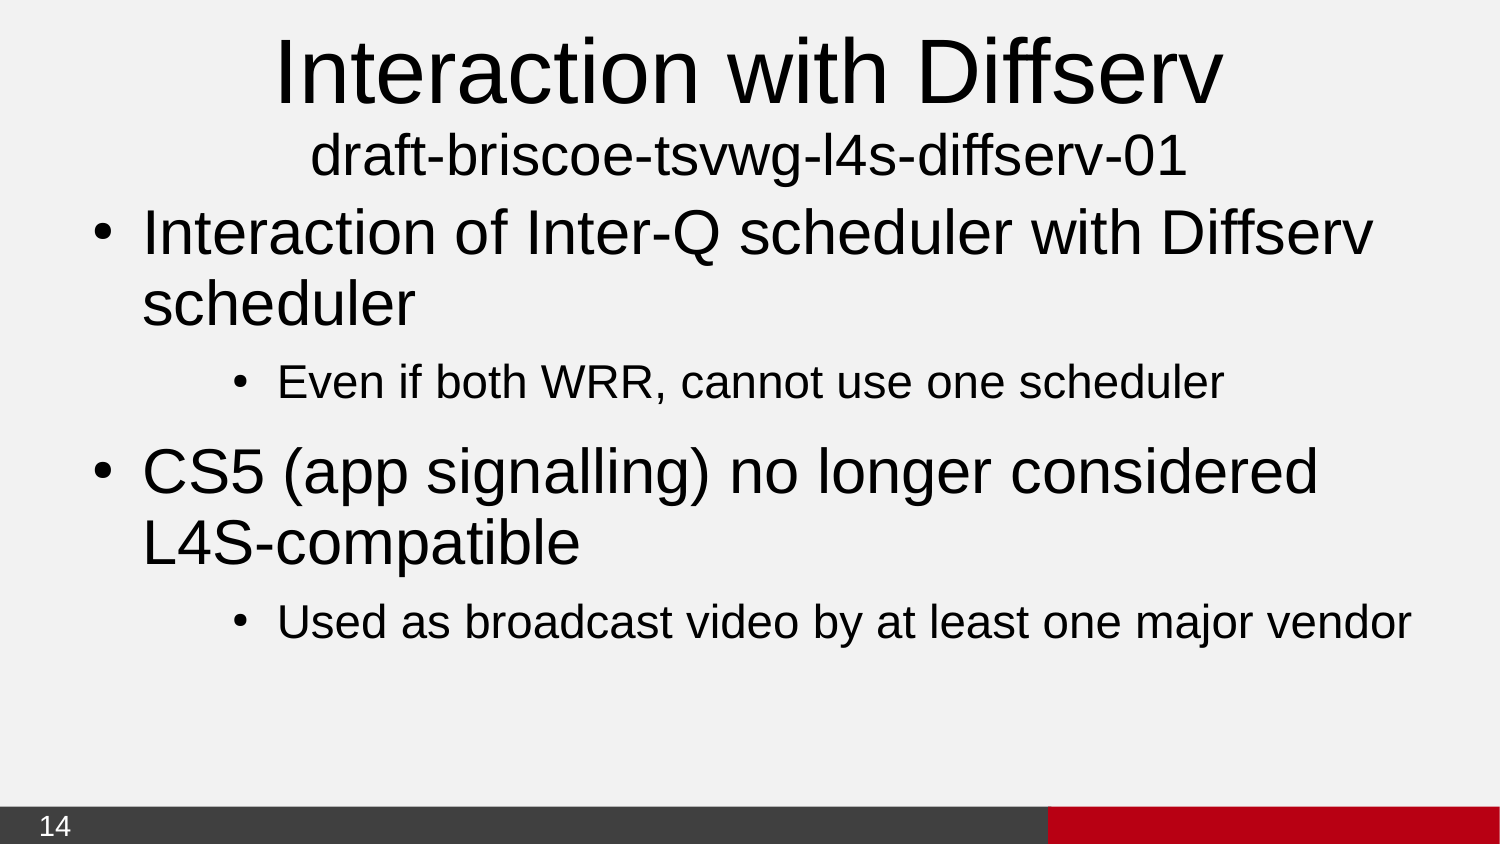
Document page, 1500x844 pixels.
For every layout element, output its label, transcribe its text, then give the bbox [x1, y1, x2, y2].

list Interaction of Inter-Q scheduler with Diffserv scheduler Even if both WRR, cannot use one scheduler CS5 (app signalling) no longer considered L4S-compatible Used as broadcast video by at least one major vendor [75, 197, 1425, 687]
title Interaction with Diffserv draft-briscoe-tsvwg-l4s-diffserv-01 [75, 20, 1425, 188]
